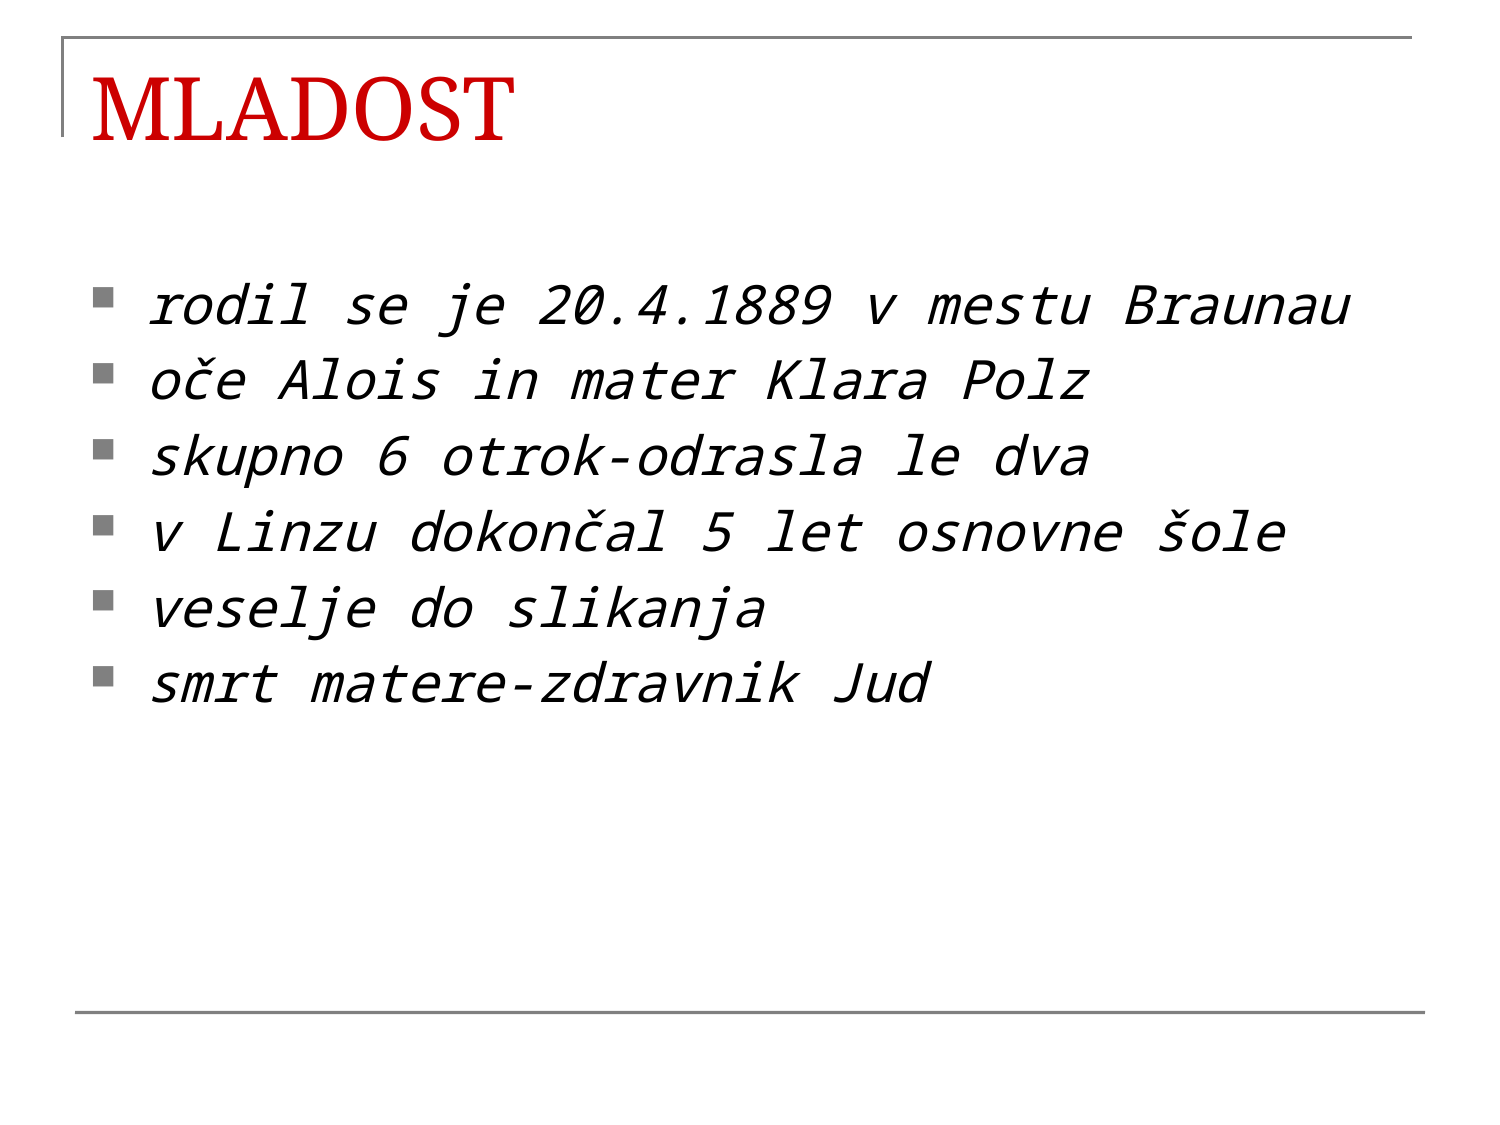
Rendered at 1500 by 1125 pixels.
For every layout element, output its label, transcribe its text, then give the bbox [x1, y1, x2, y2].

title MLADOST [75, 45, 1425, 233]
list rodil se je 20.4.1889 v mestu Braunau oče Alois in mater Klara Polz skupno 6 otrok-odrasla le dva v Linzu dokončal 5 let osnovne šole veselje do slikanja smrt matere-zdravnik Jud [75, 262, 1425, 1006]
